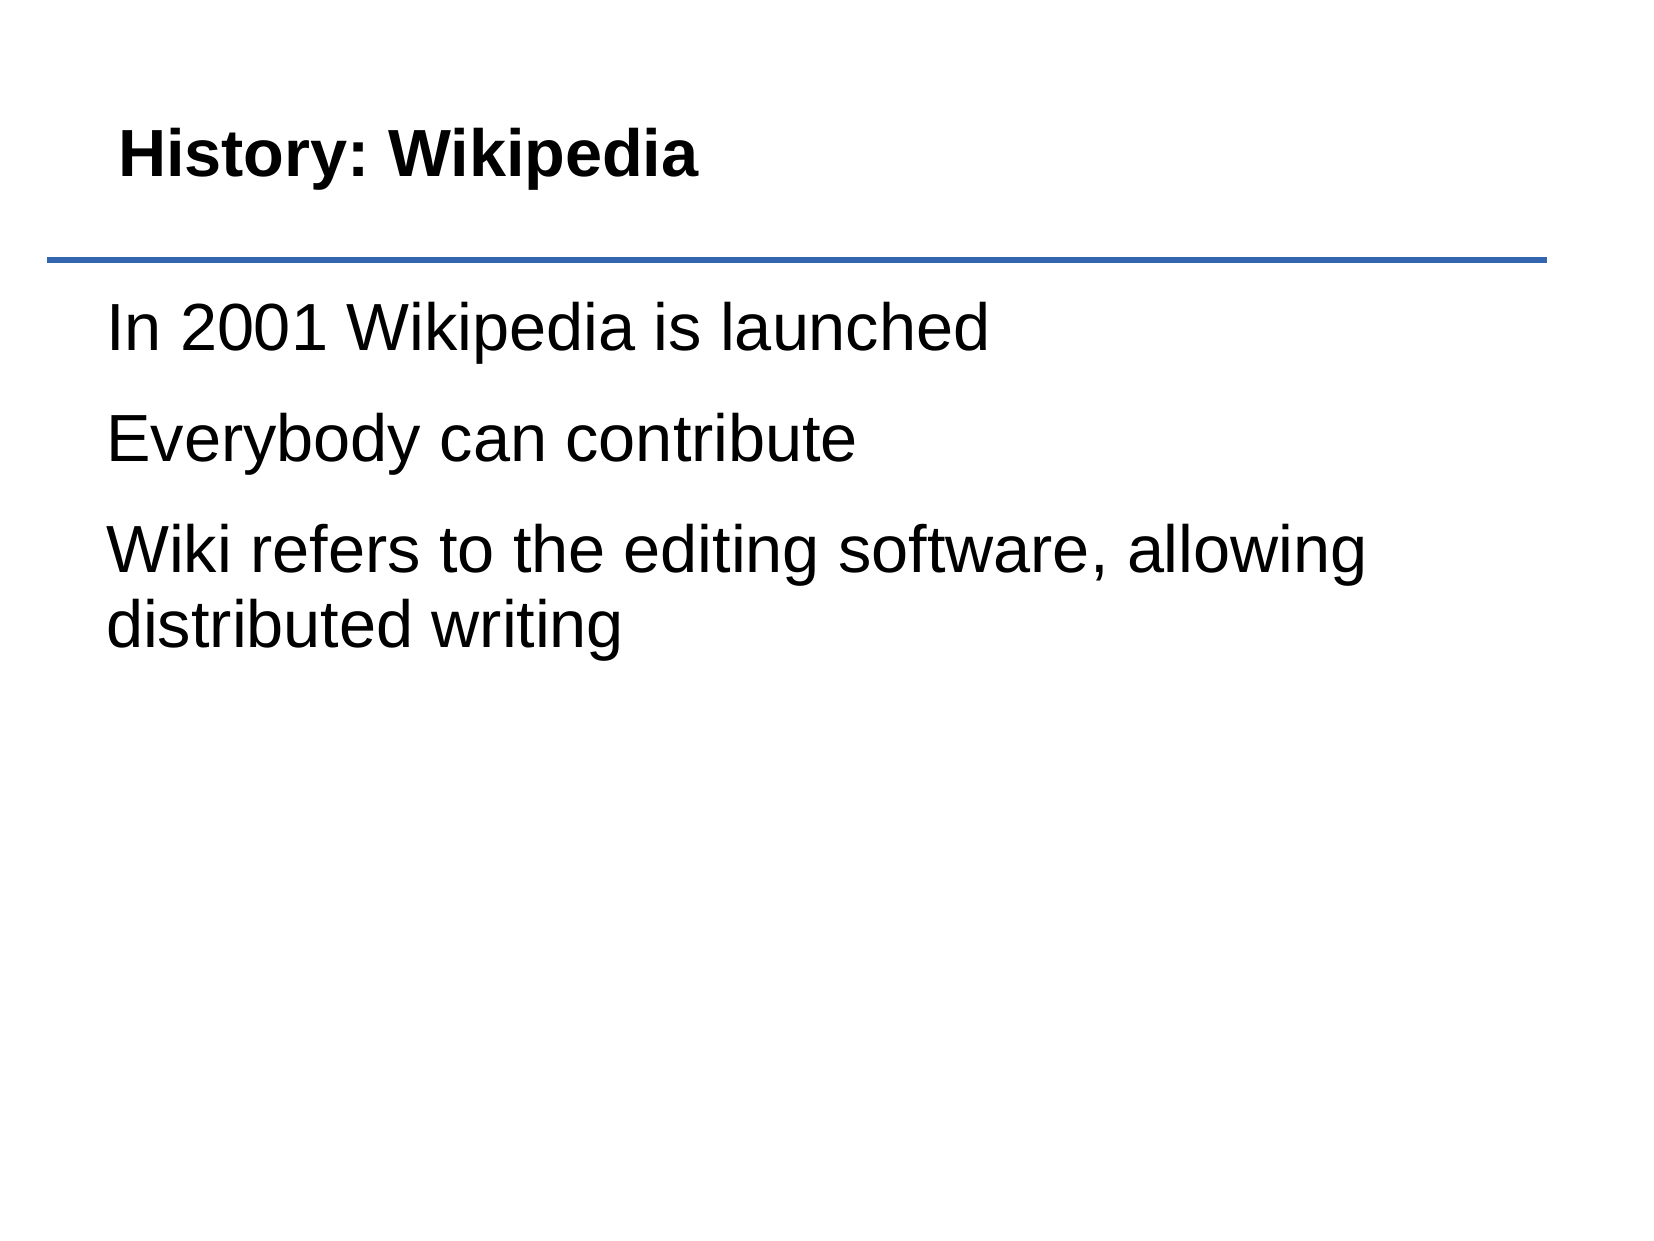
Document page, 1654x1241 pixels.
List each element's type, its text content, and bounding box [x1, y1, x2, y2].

subtitle In 2001 Wikipedia is launched Everybody can contribute Wiki refers to the editing software, allowing distributed writing [106, 290, 1571, 1170]
title History: Wikipedia [118, 49, 1571, 257]
